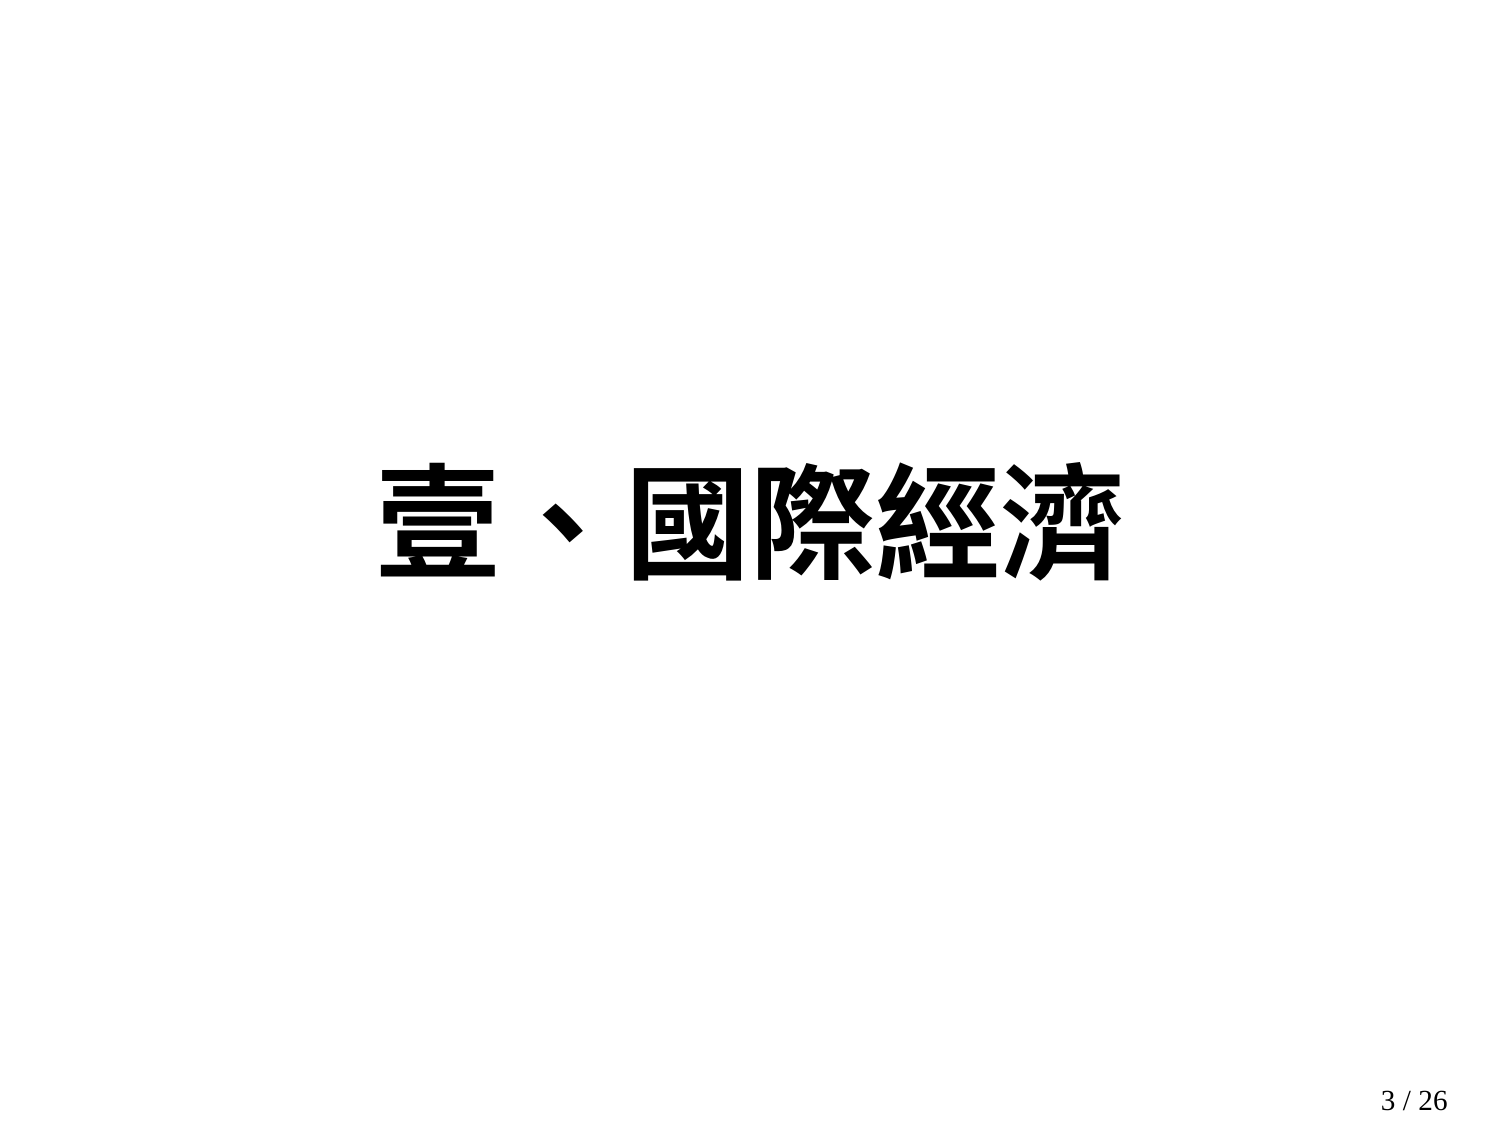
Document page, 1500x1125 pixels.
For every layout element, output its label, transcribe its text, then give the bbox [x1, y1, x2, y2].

text_box 壹、國際經濟 [0, 456, 1500, 650]
